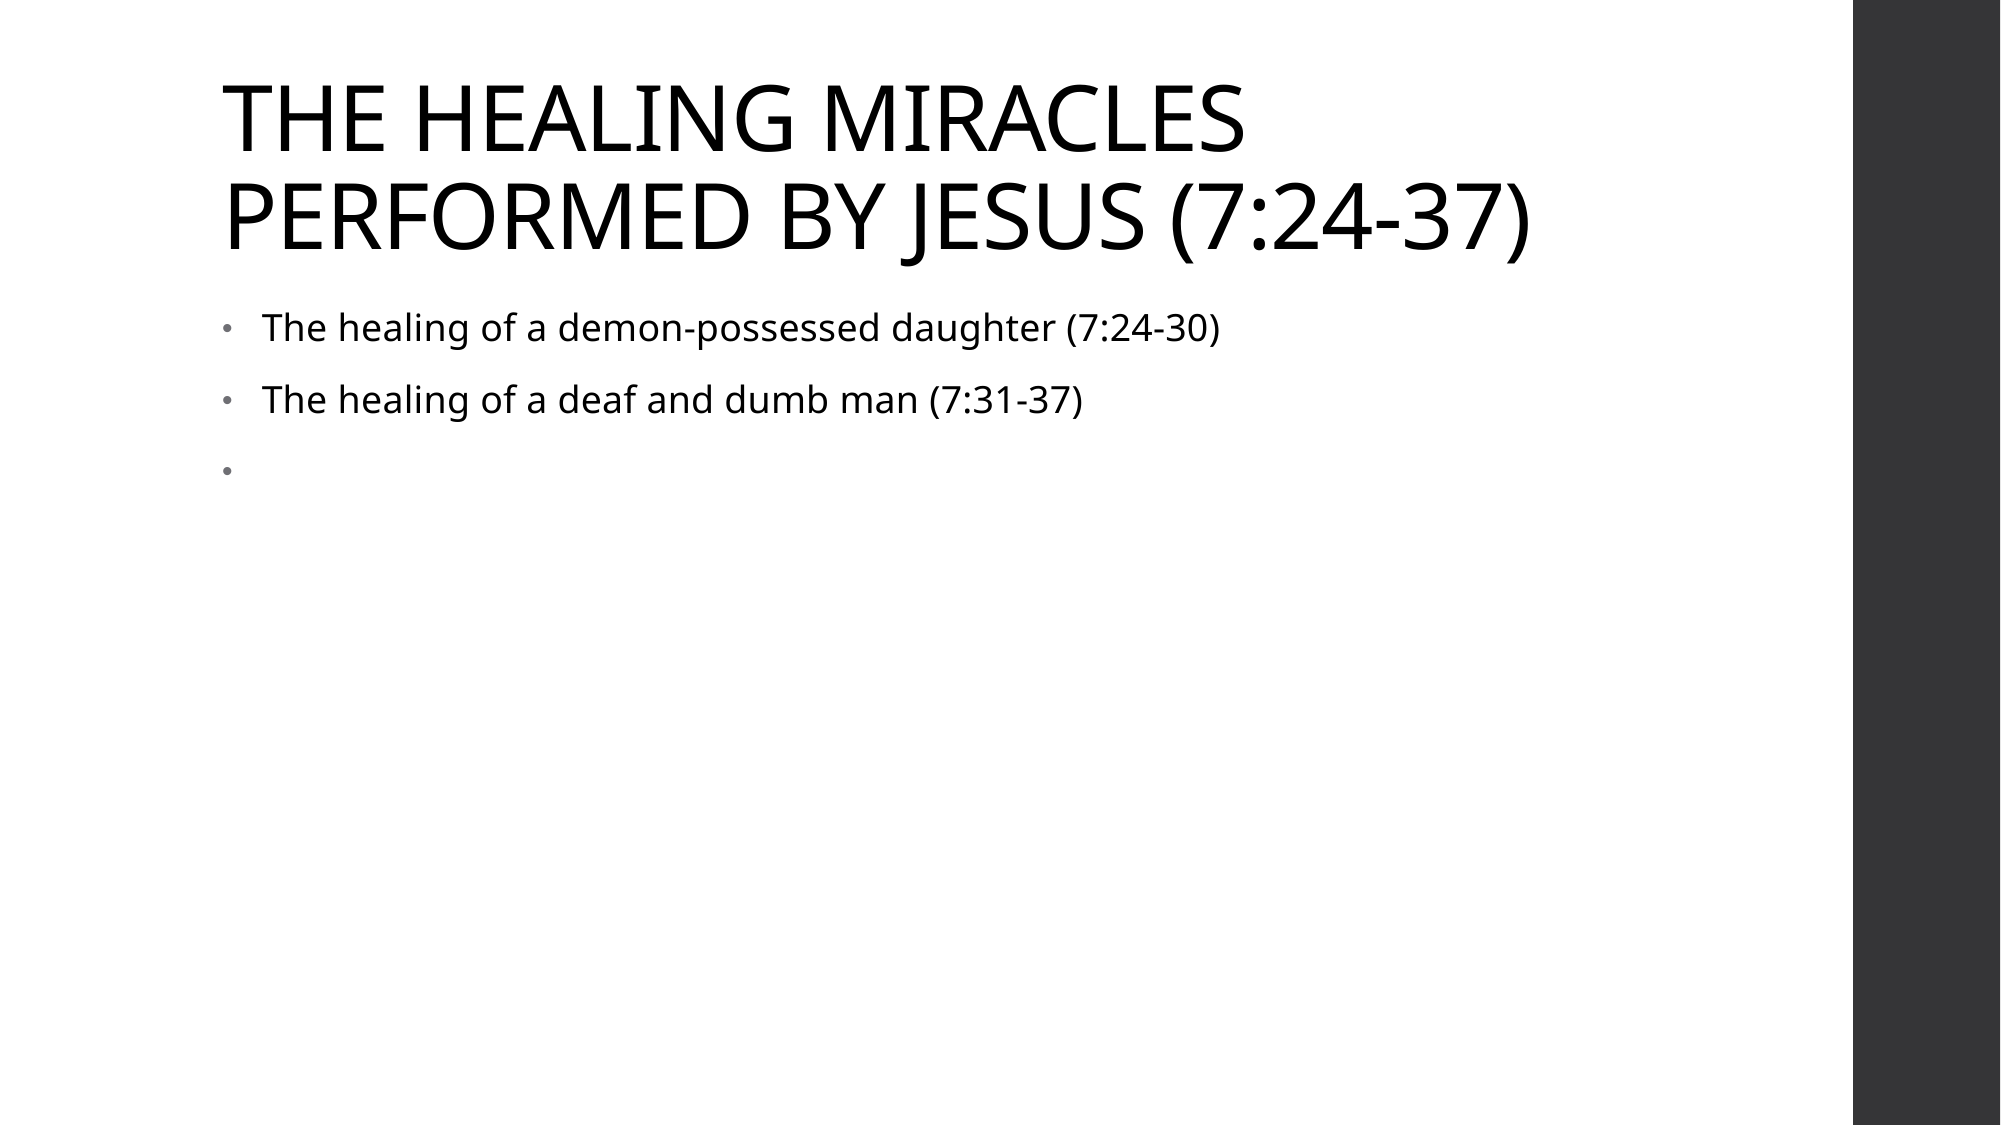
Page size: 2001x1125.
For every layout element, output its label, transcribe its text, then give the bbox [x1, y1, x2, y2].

list The healing of a demon-possessed daughter (7:24-30) The healing of a deaf and dumb man (7:31-37) [206, 299, 1617, 1014]
title THE HEALING MIRACLES PERFORMED BY JESUS (7:24-37) [206, 60, 1797, 278]
